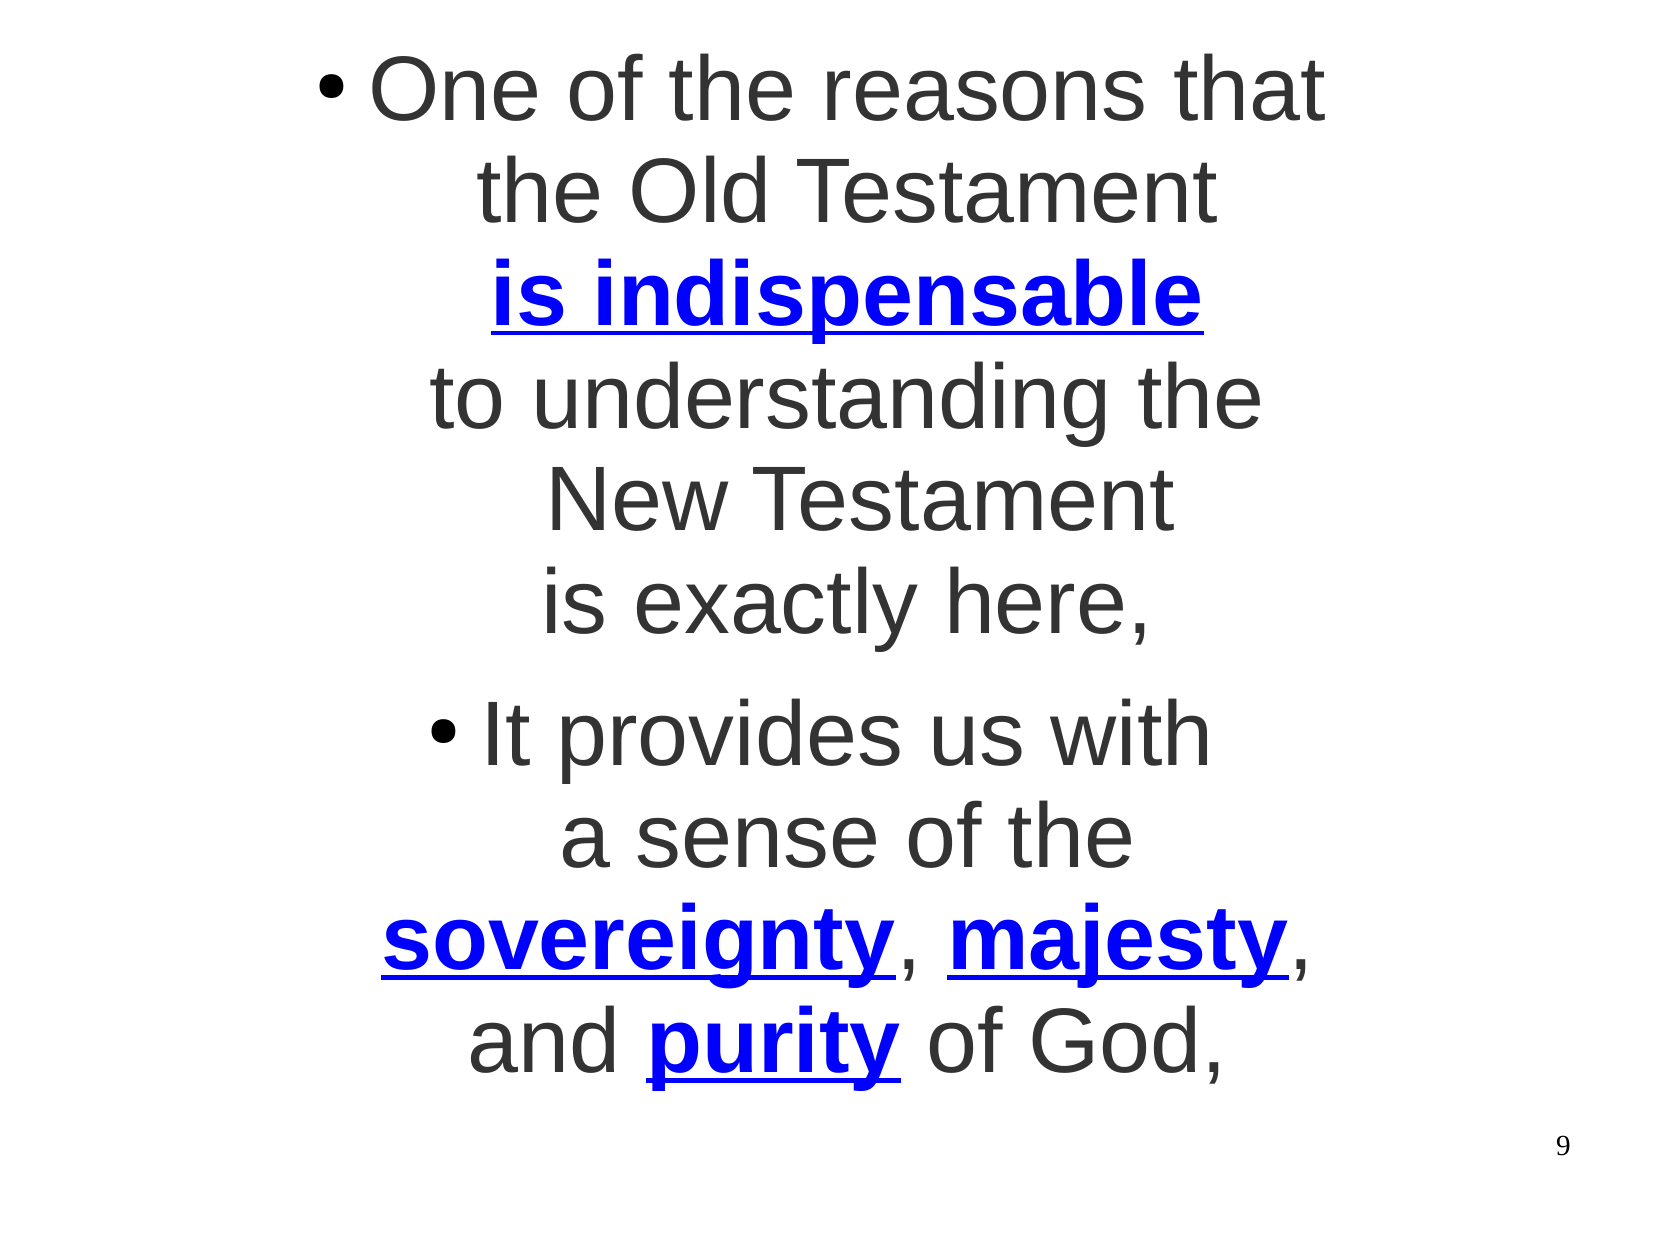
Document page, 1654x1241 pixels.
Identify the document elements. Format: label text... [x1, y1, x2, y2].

list One of the reasons that the Old Testament is indispensable to understanding the New Testament is exactly here, It provides us with a sense of the sovereignty, majesty, and purity of God, [37, 37, 1613, 1238]
